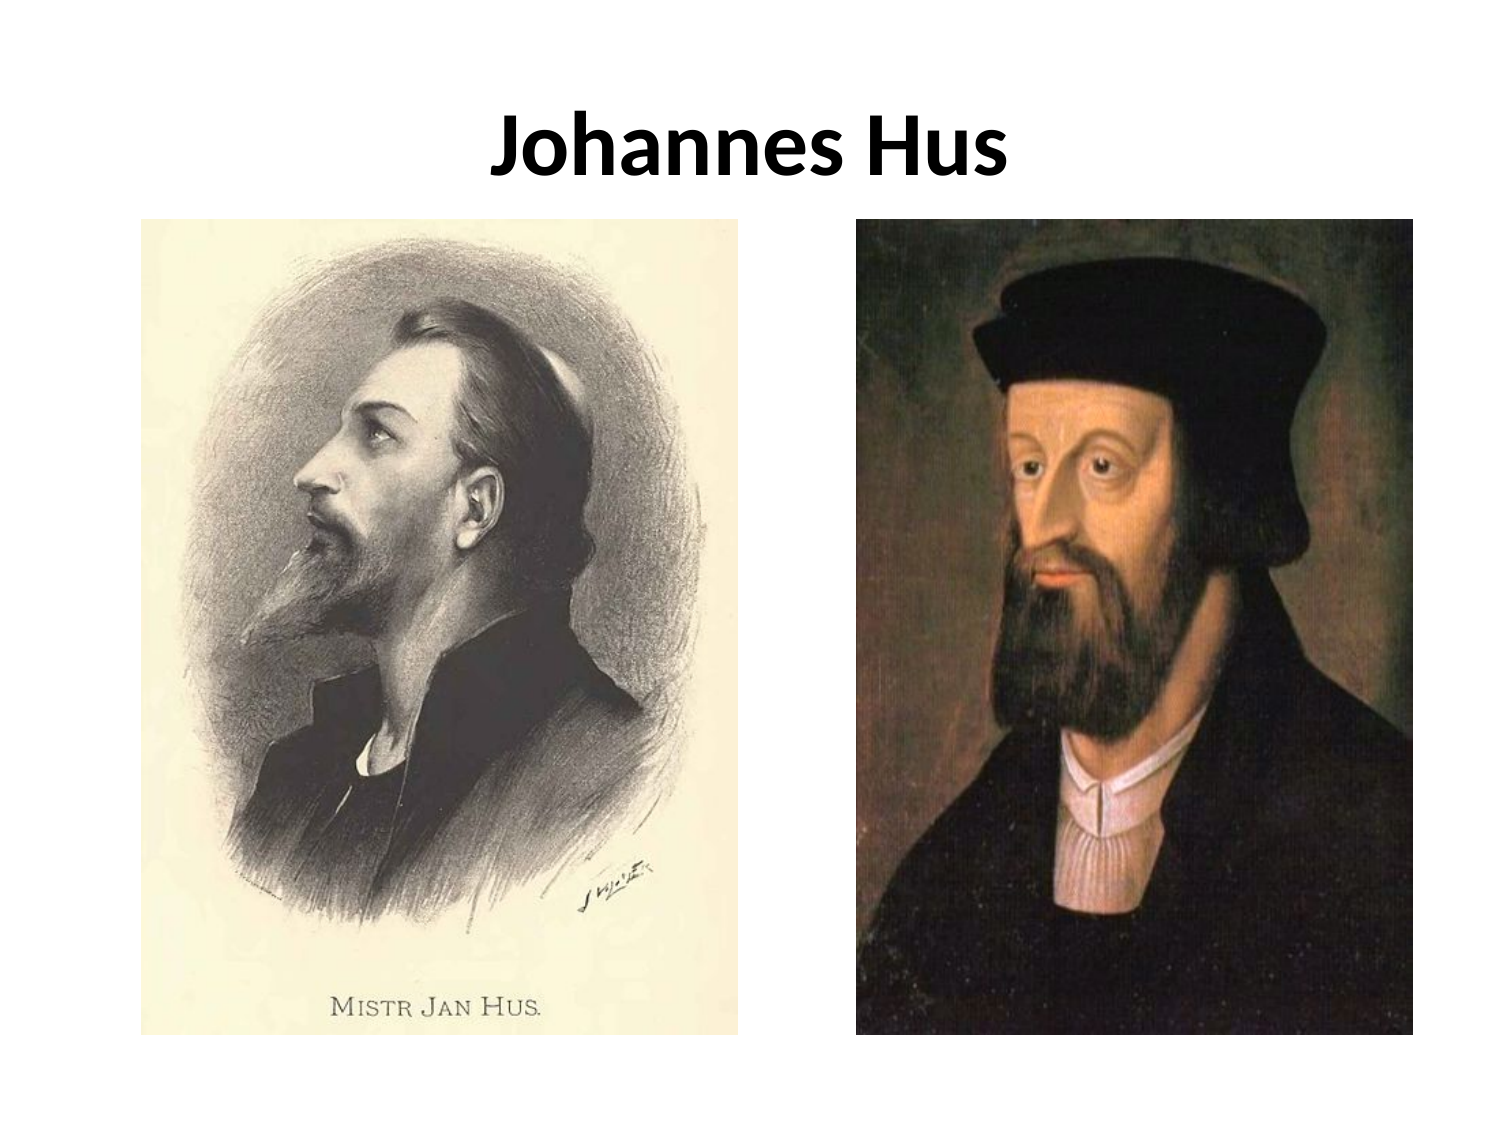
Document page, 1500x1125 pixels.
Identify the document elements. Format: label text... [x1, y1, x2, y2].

picture [856, 233, 1413, 1035]
title Johannes Hus [75, 45, 1426, 233]
picture [141, 233, 738, 1035]
